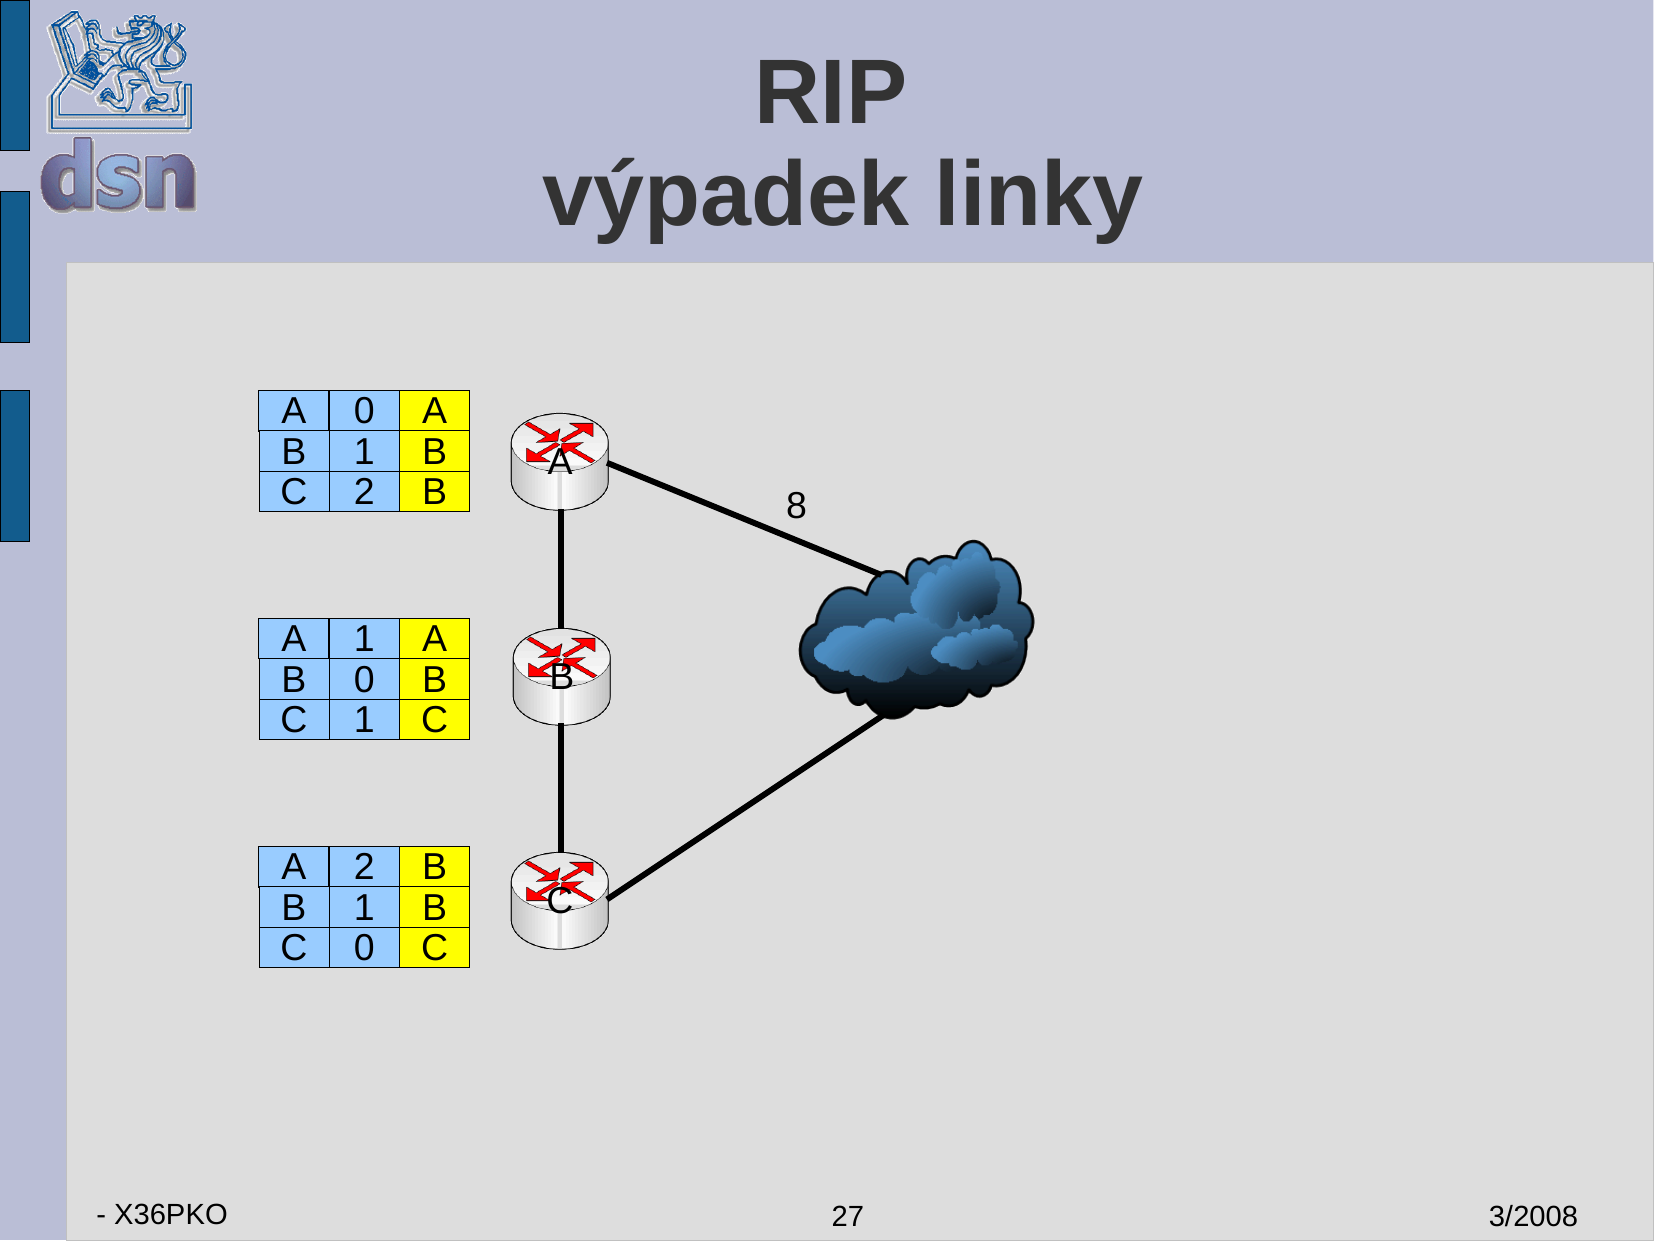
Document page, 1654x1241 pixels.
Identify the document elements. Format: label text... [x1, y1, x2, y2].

text_box B [259, 430, 329, 471]
text_box 8 [771, 476, 822, 534]
text_box 0 [329, 927, 399, 968]
text_box A [258, 390, 329, 432]
text_box 2 [329, 471, 399, 512]
text_box A [399, 390, 470, 430]
title RIP výpadek linky [210, 39, 1478, 247]
text_box 0 [329, 390, 399, 430]
text_box C [259, 699, 329, 740]
text_box A [258, 618, 329, 659]
text_box B [259, 886, 329, 927]
text_box C [259, 471, 329, 512]
text_box 1 [329, 618, 399, 658]
text_box C [399, 927, 470, 968]
text_box A [258, 846, 329, 888]
text_box 1 [329, 699, 399, 740]
text_box C [399, 699, 470, 740]
text_box 1 [329, 430, 399, 471]
text_box 0 [329, 658, 399, 699]
text_box A [399, 618, 470, 658]
picture [510, 412, 609, 511]
picture [510, 851, 609, 950]
text_box B [399, 430, 470, 471]
text_box C [259, 927, 329, 968]
text_box B [259, 658, 329, 699]
picture [10, 10, 223, 230]
text_box B [399, 471, 470, 512]
text_box B [399, 846, 470, 886]
text_box 2 [329, 846, 399, 886]
text_box B [399, 658, 470, 699]
picture [798, 539, 1035, 720]
text_box B [399, 886, 470, 927]
picture [512, 627, 611, 726]
text_box 1 [329, 886, 399, 927]
